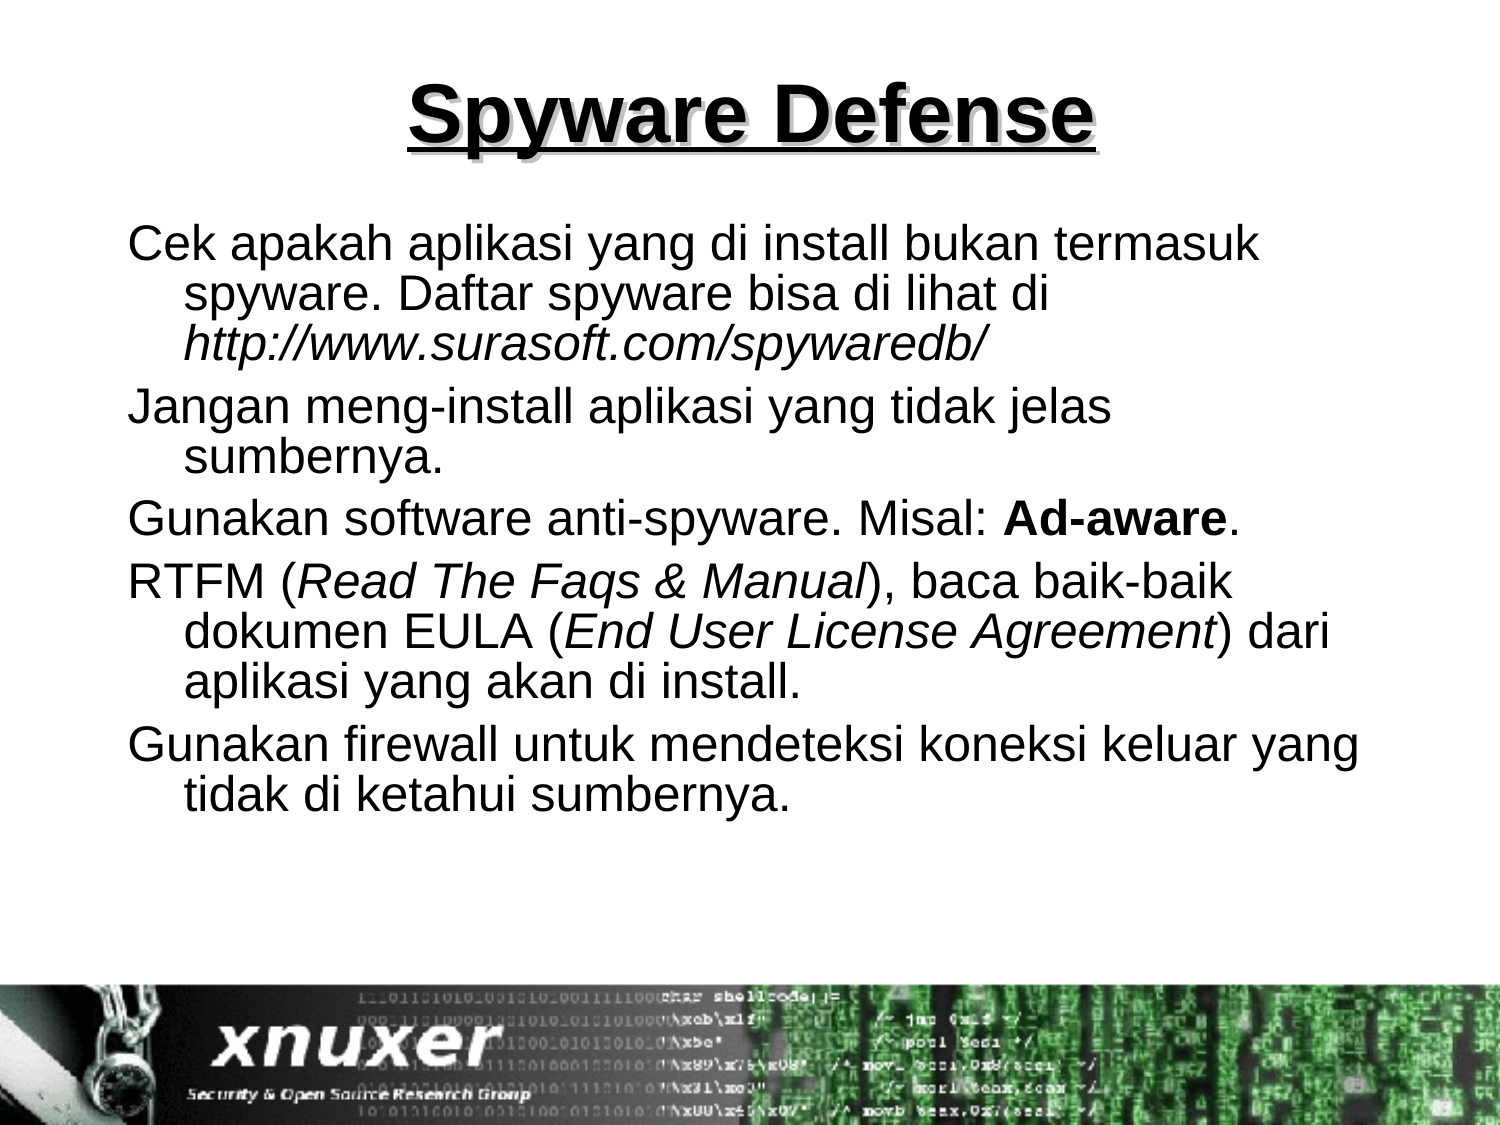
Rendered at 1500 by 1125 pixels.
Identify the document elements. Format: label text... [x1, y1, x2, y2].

title Spyware Defense [76, 42, 1427, 186]
picture [0, 0, 1500, 1125]
list Cek apakah aplikasi yang di install bukan termasuk spyware. Daftar spyware bisa di lihat di http://www.surasoft.com/spywaredb/ Jangan meng-install aplikasi yang tidak jelas sumbernya. Gunakan software anti-spyware. Misal: Ad-aware. RTFM (Read The Faqs & Manual), baca baik-baik dokumen EULA (End User License Agreement) dari aplikasi yang akan di install. Gunakan firewall untuk mendeteksi koneksi keluar yang tidak di ketahui sumbernya. [112, 212, 1388, 898]
